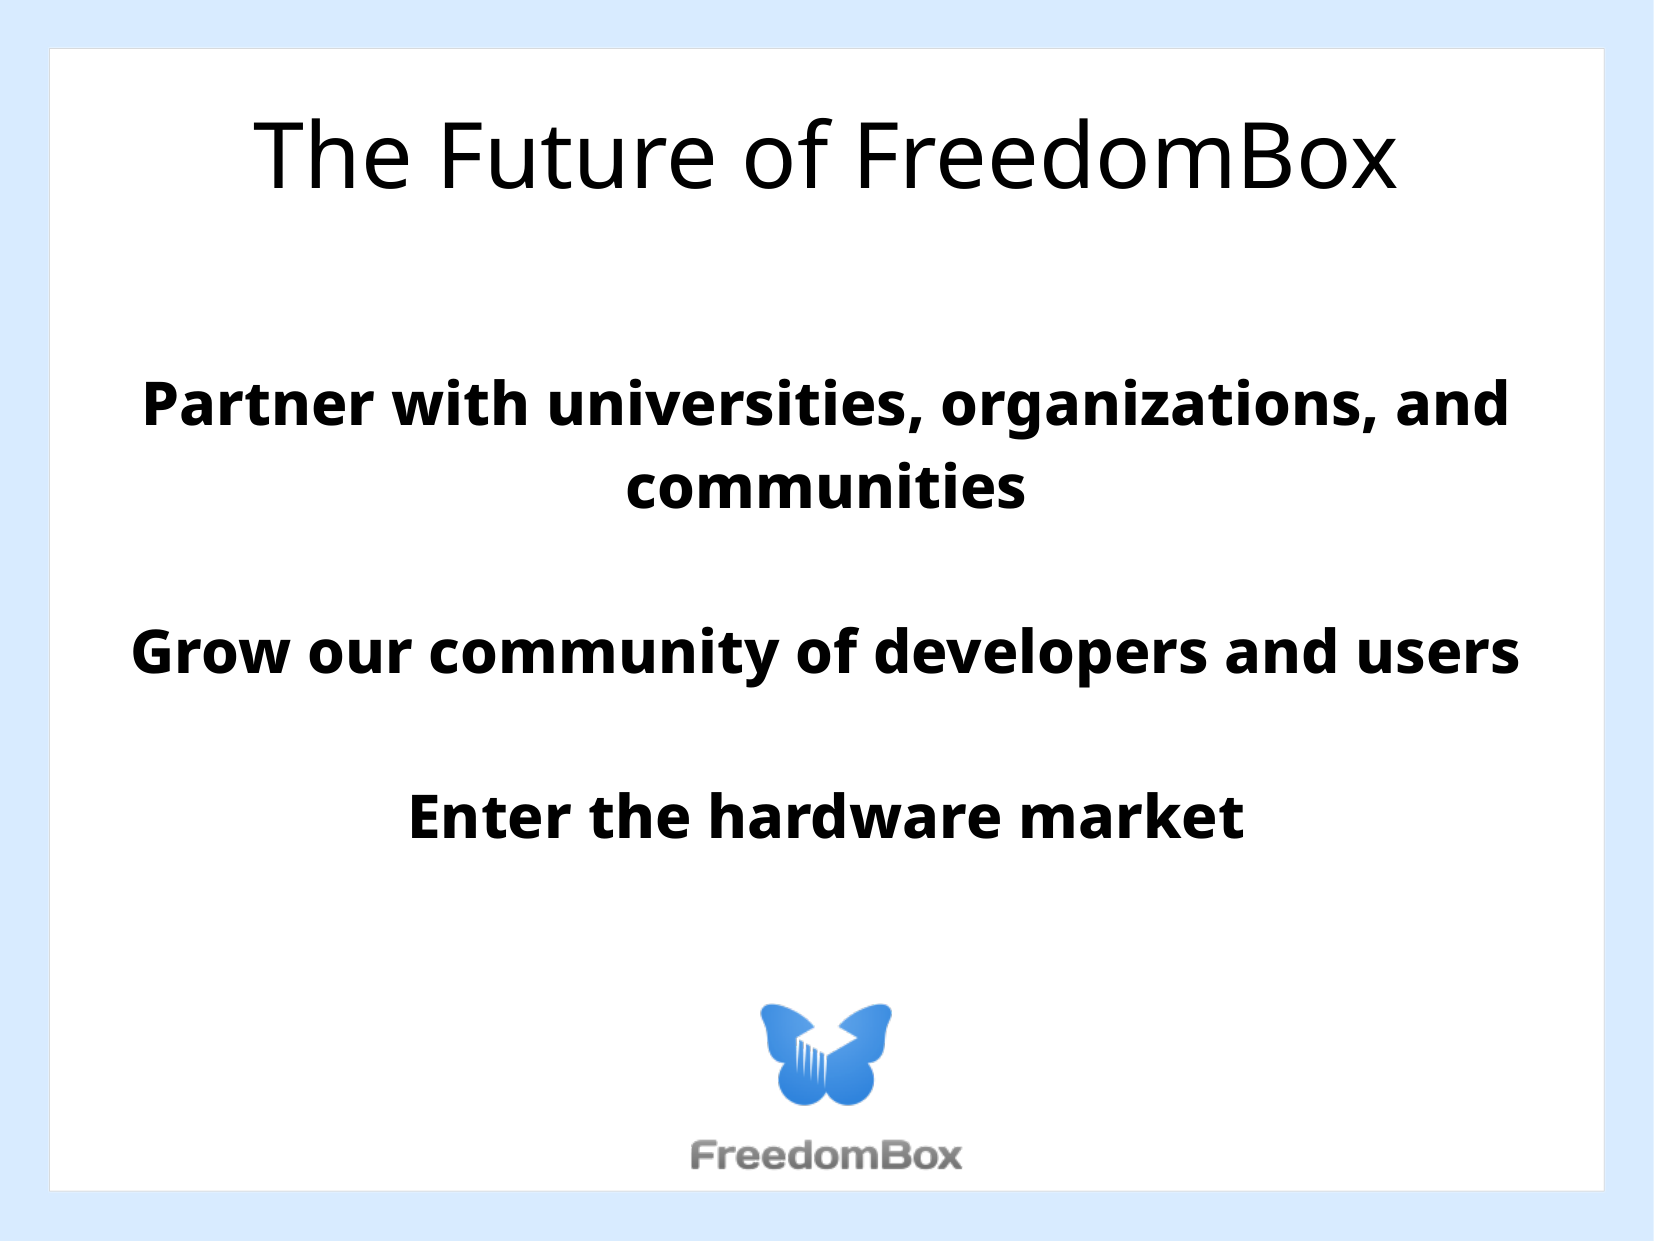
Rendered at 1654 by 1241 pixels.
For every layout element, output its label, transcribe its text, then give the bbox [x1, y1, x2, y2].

picture [0, 0, 1654, 1241]
subtitle Partner with universities, organizations, and communities Grow our community of developers and users Enter the hardware market [82, 290, 1571, 1010]
title The Future of FreedomBox [82, 49, 1571, 257]
